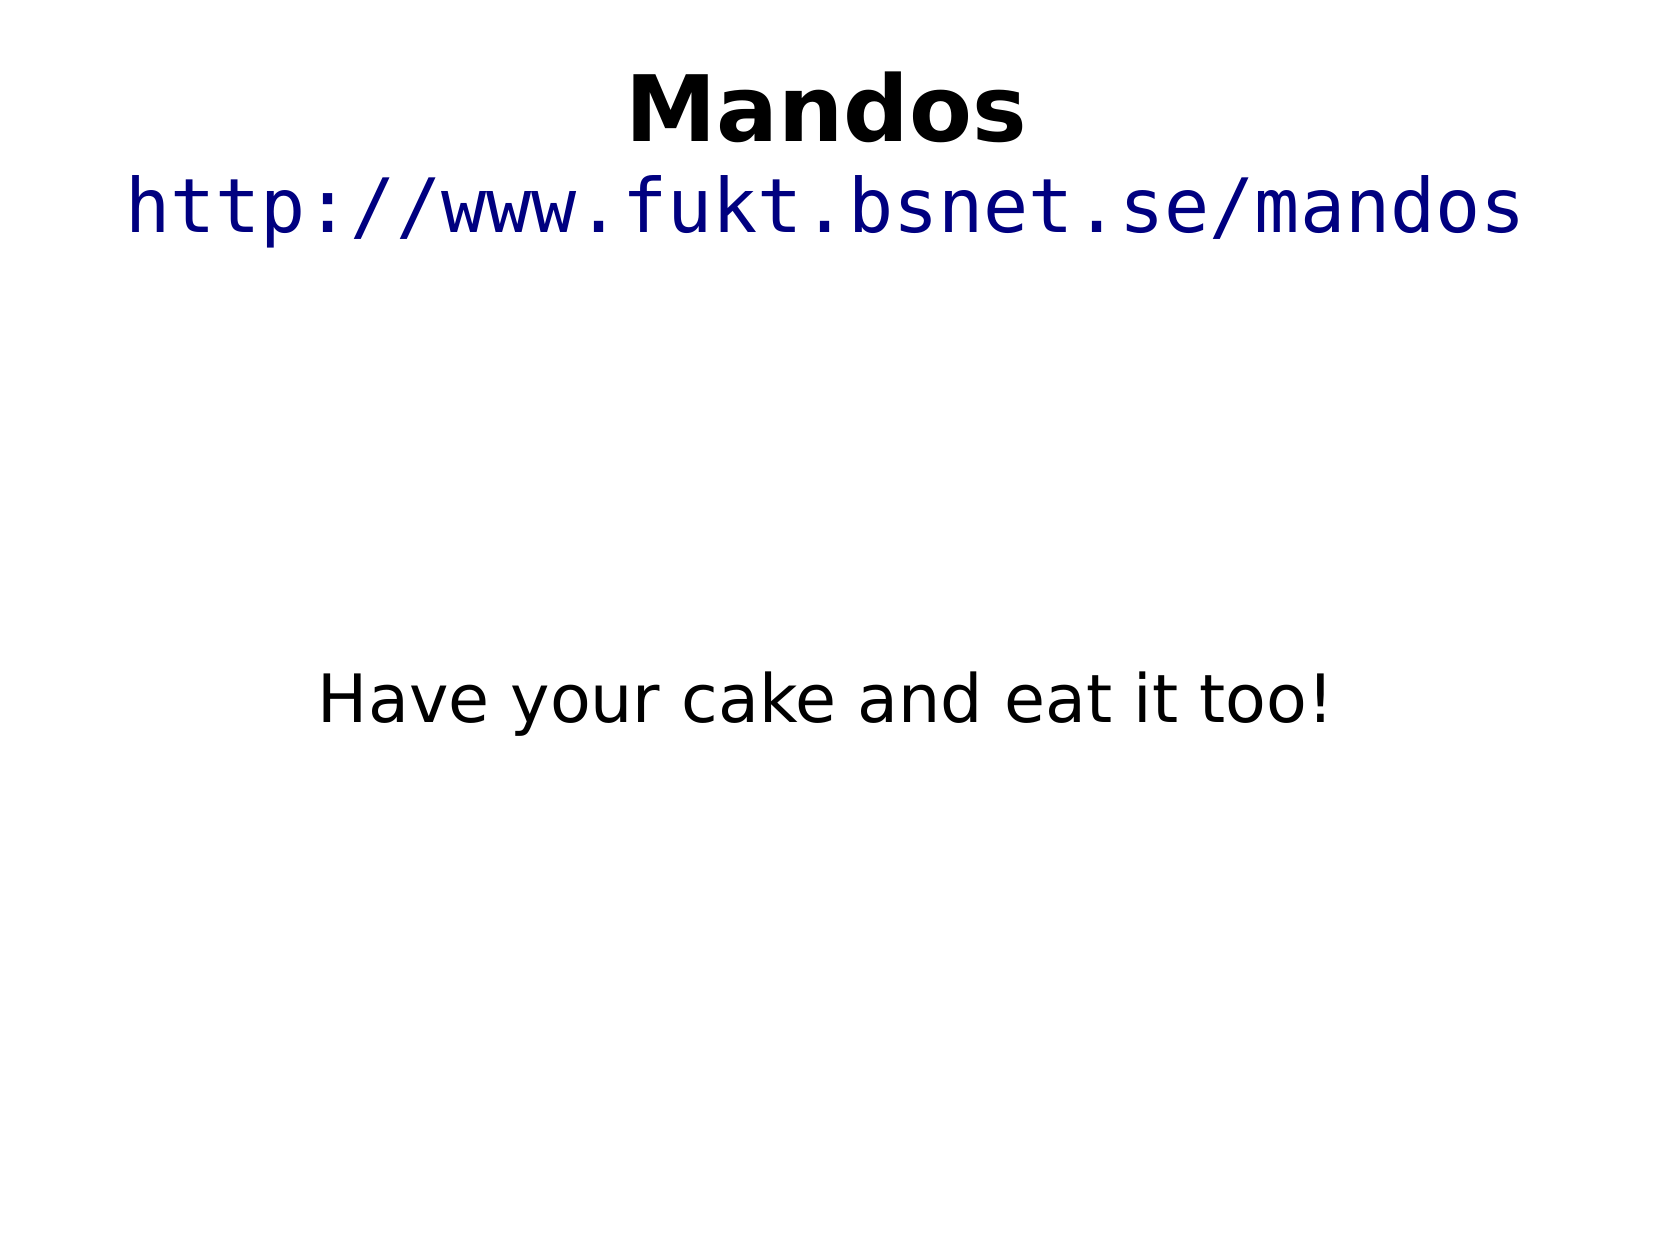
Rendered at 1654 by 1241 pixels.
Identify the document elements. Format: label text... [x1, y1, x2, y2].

title Mandos http://www.fukt.bsnet.se/mandos [82, 49, 1571, 257]
subtitle Have your cake and eat it too! [82, 297, 1571, 1102]
